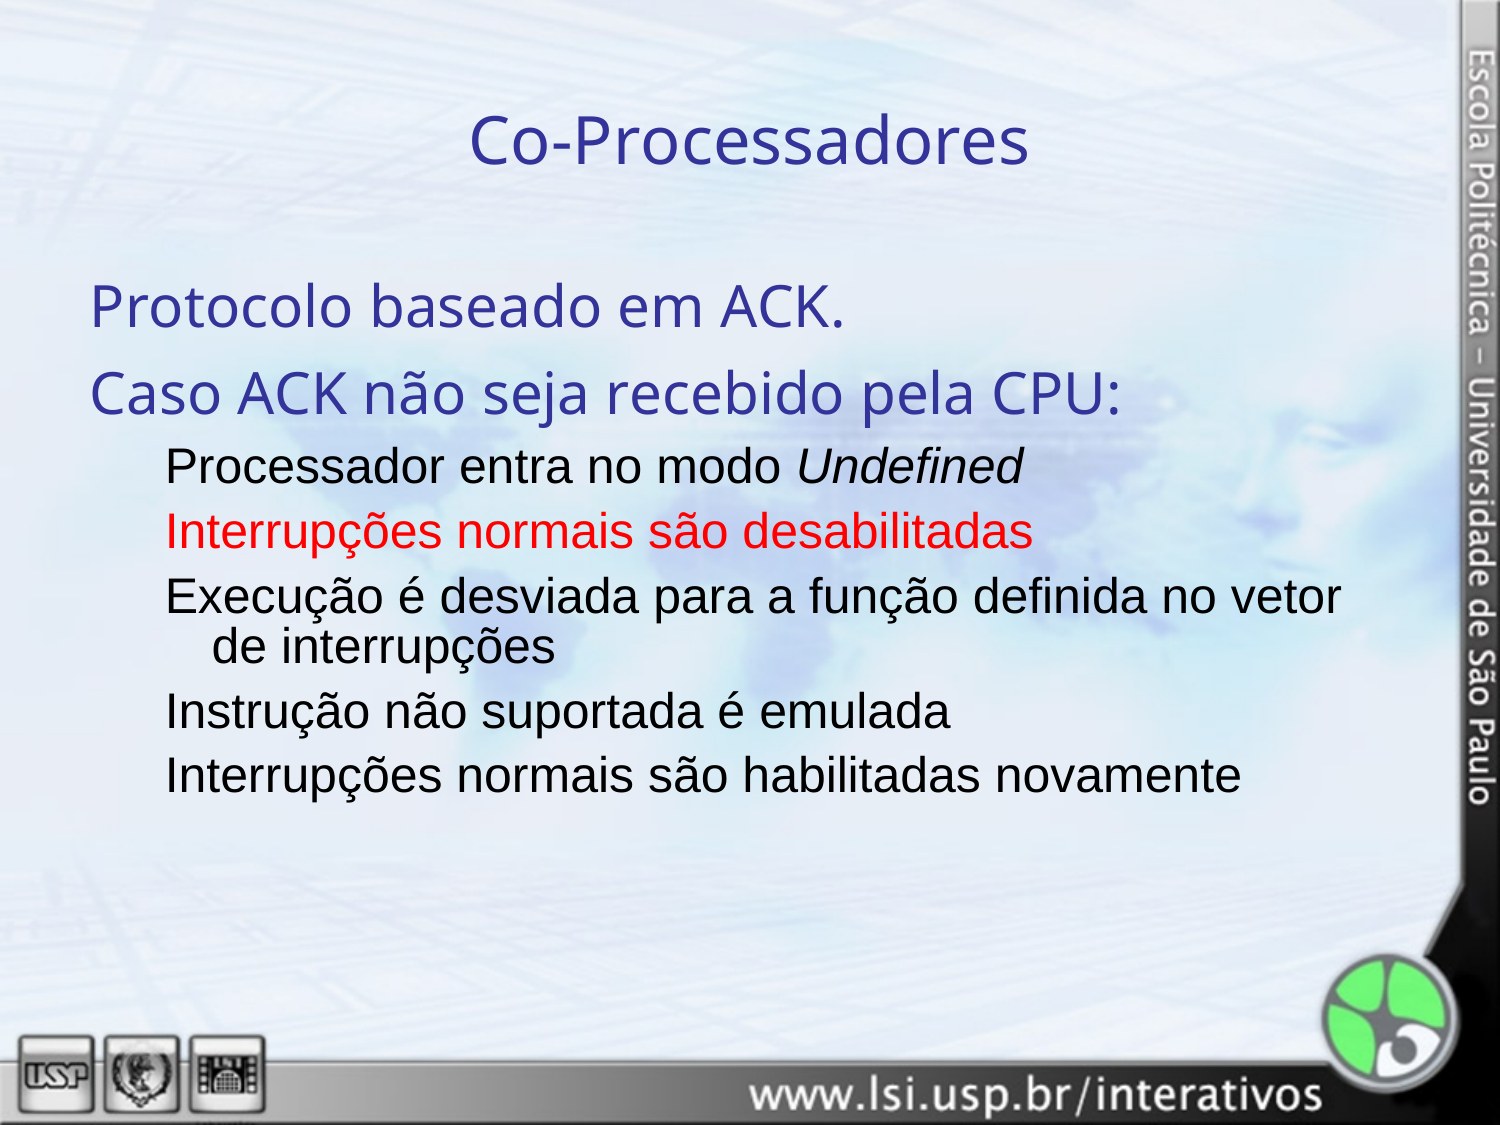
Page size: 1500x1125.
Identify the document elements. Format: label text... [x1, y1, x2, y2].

title Co-Processadores [75, 45, 1426, 233]
picture [0, 0, 1500, 1125]
list Protocolo baseado em ACK. Caso ACK não seja recebido pela CPU: Processador entra no modo Undefined Interrupções normais são desabilitadas Execução é desviada para a função definida no vetor de interrupções Instrução não suportada é emulada Interrupções normais são habilitadas novamente [75, 262, 1426, 1006]
